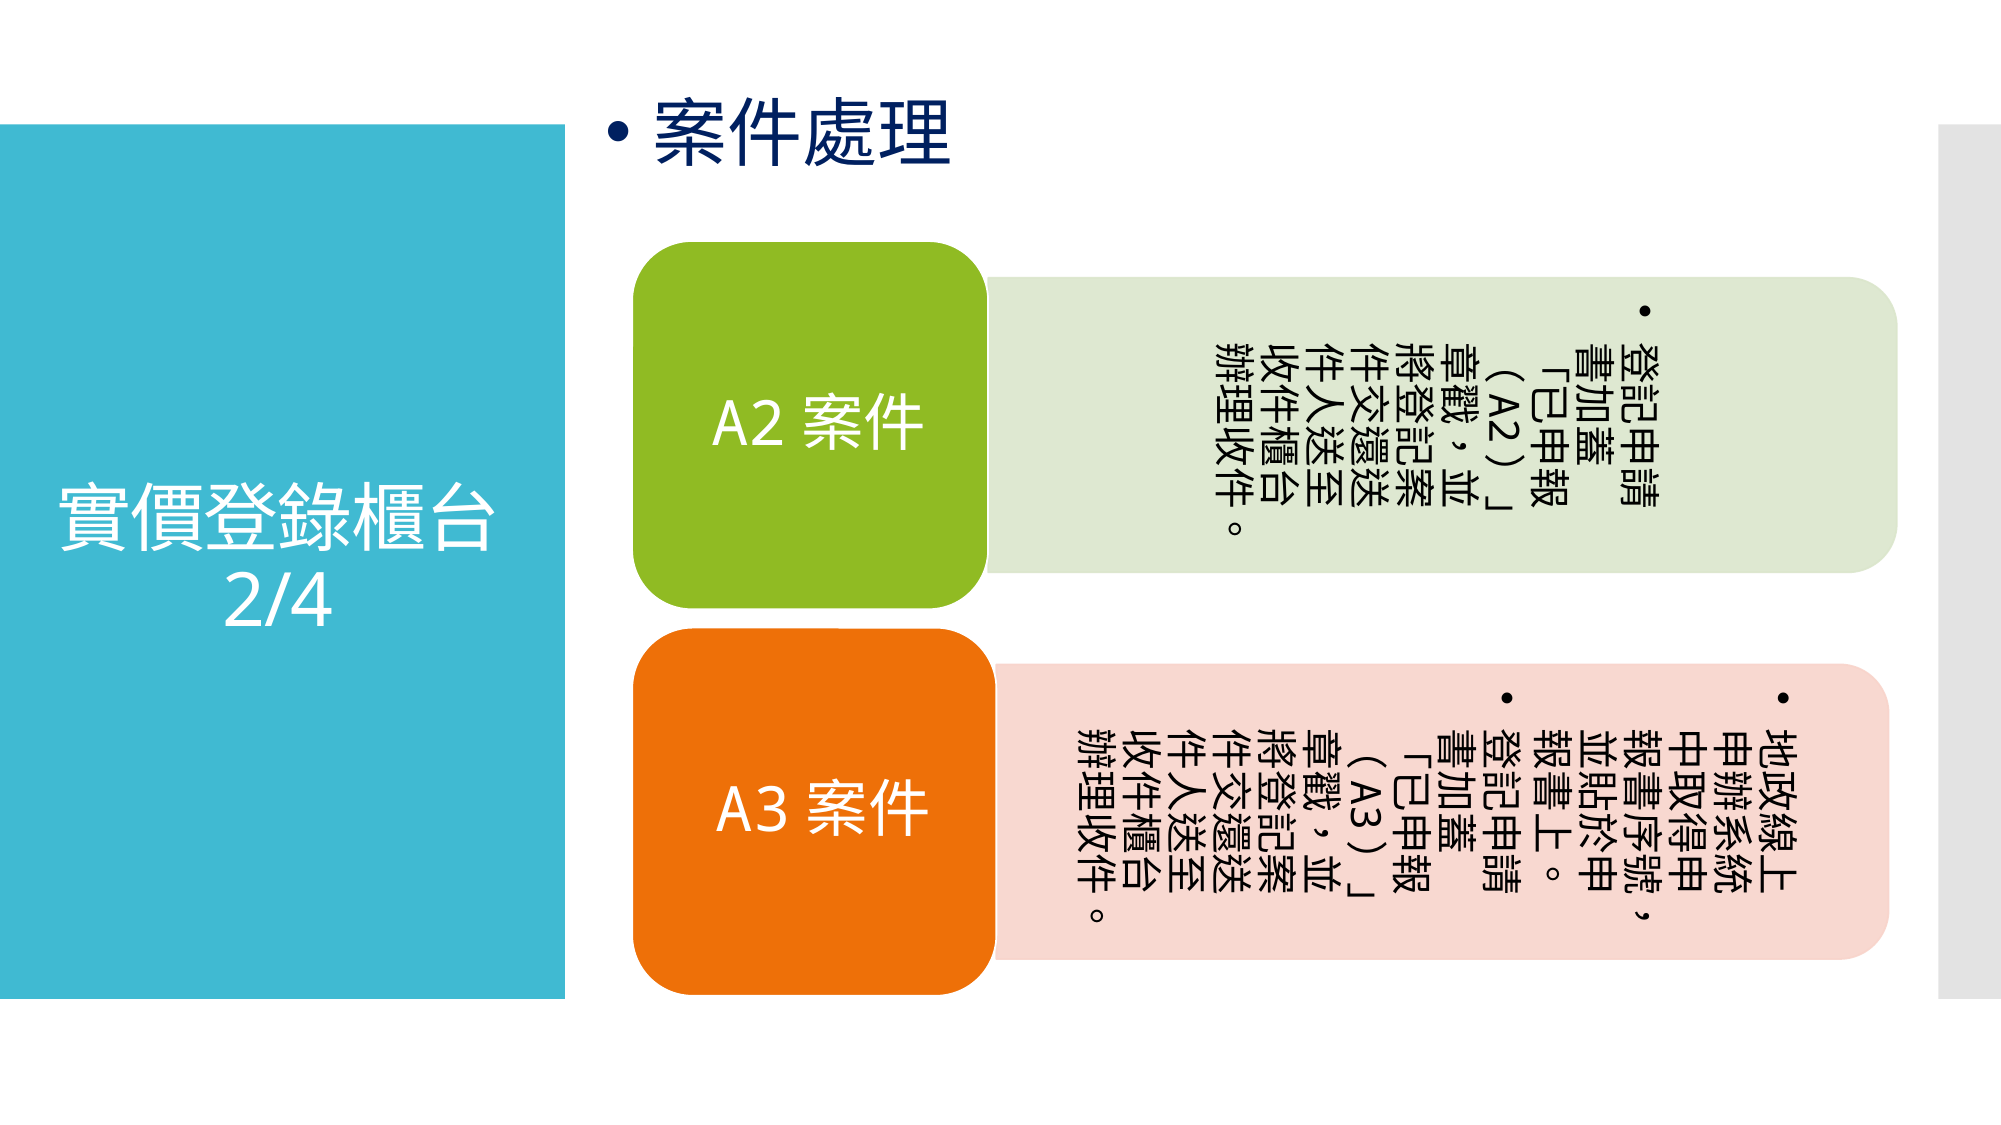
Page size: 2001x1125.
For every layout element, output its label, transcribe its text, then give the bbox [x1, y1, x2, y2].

text_box 登記申請書加蓋「已申報（A2）」章戳，並將登記案件交還送件人送至收件櫃台辦理收件。 [988, 277, 1897, 573]
text_box A2案件 [632, 241, 989, 610]
text_box 案件處理 [591, 78, 1859, 184]
title 實價登錄櫃台 2/4 [41, 184, 525, 940]
text_box 地政線上申辦系統中取得申報書序號，並貼於申報書上。 登記申請書加蓋「已申報（A3）」章戳，並將登記案件交還送件人送至收件櫃台辦理收件。 [996, 664, 1889, 959]
text_box A3案件 [632, 627, 997, 996]
